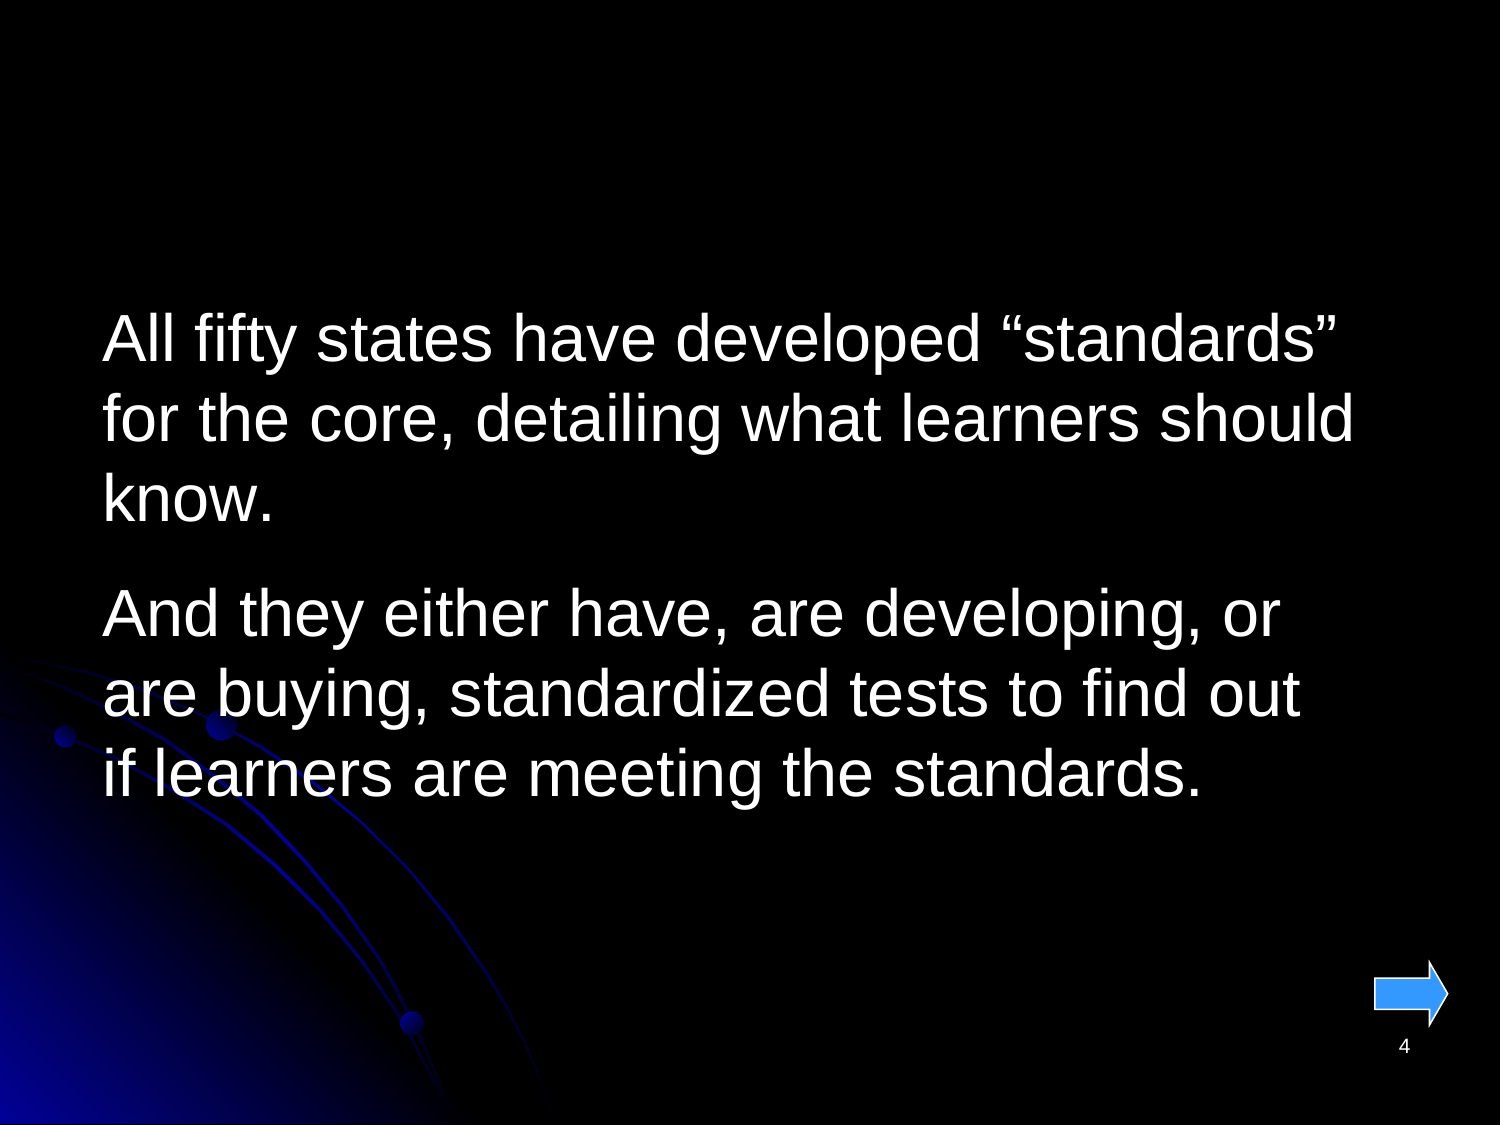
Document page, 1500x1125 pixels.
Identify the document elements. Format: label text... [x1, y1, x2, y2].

text_box [1374, 962, 1448, 1026]
text_box All fifty states have developed “standards” for the core, detailing what learners should know. [87, 287, 1388, 543]
text_box And they either have, are developing, or are buying, standardized tests to find out if learners are meeting the standards. [87, 562, 1363, 818]
